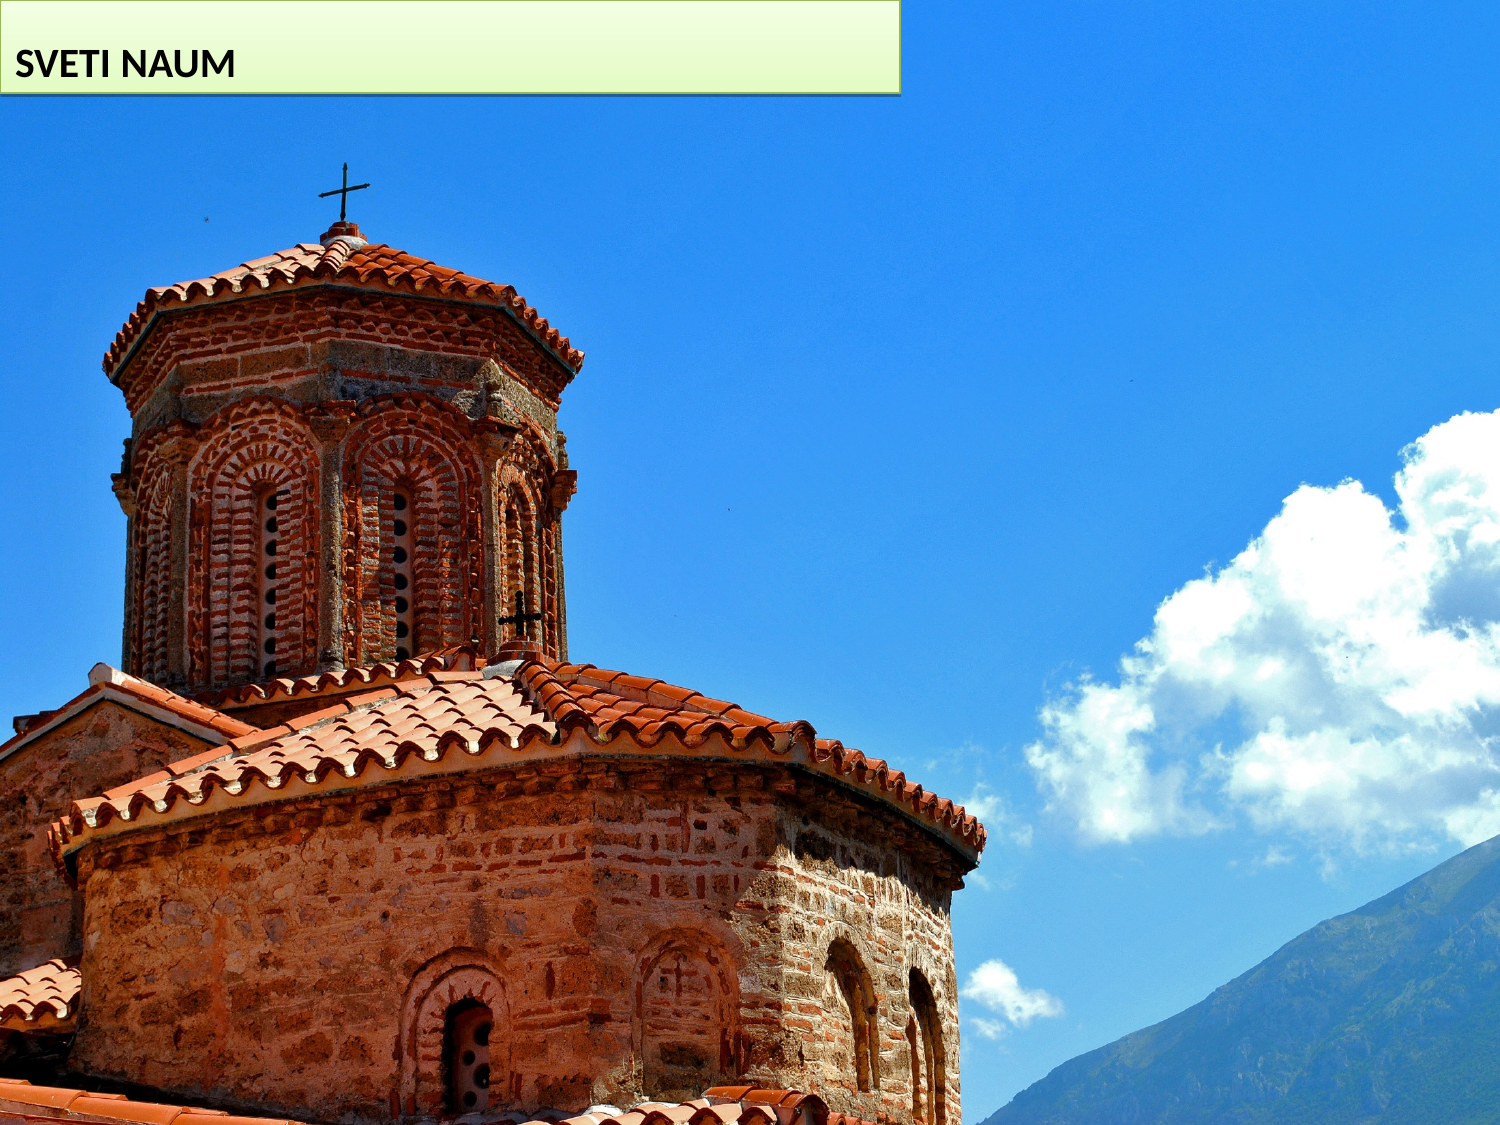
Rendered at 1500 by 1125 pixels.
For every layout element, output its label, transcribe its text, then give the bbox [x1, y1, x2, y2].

picture [0, 0, 1500, 1125]
title SVETI NAUM [0, 0, 900, 93]
